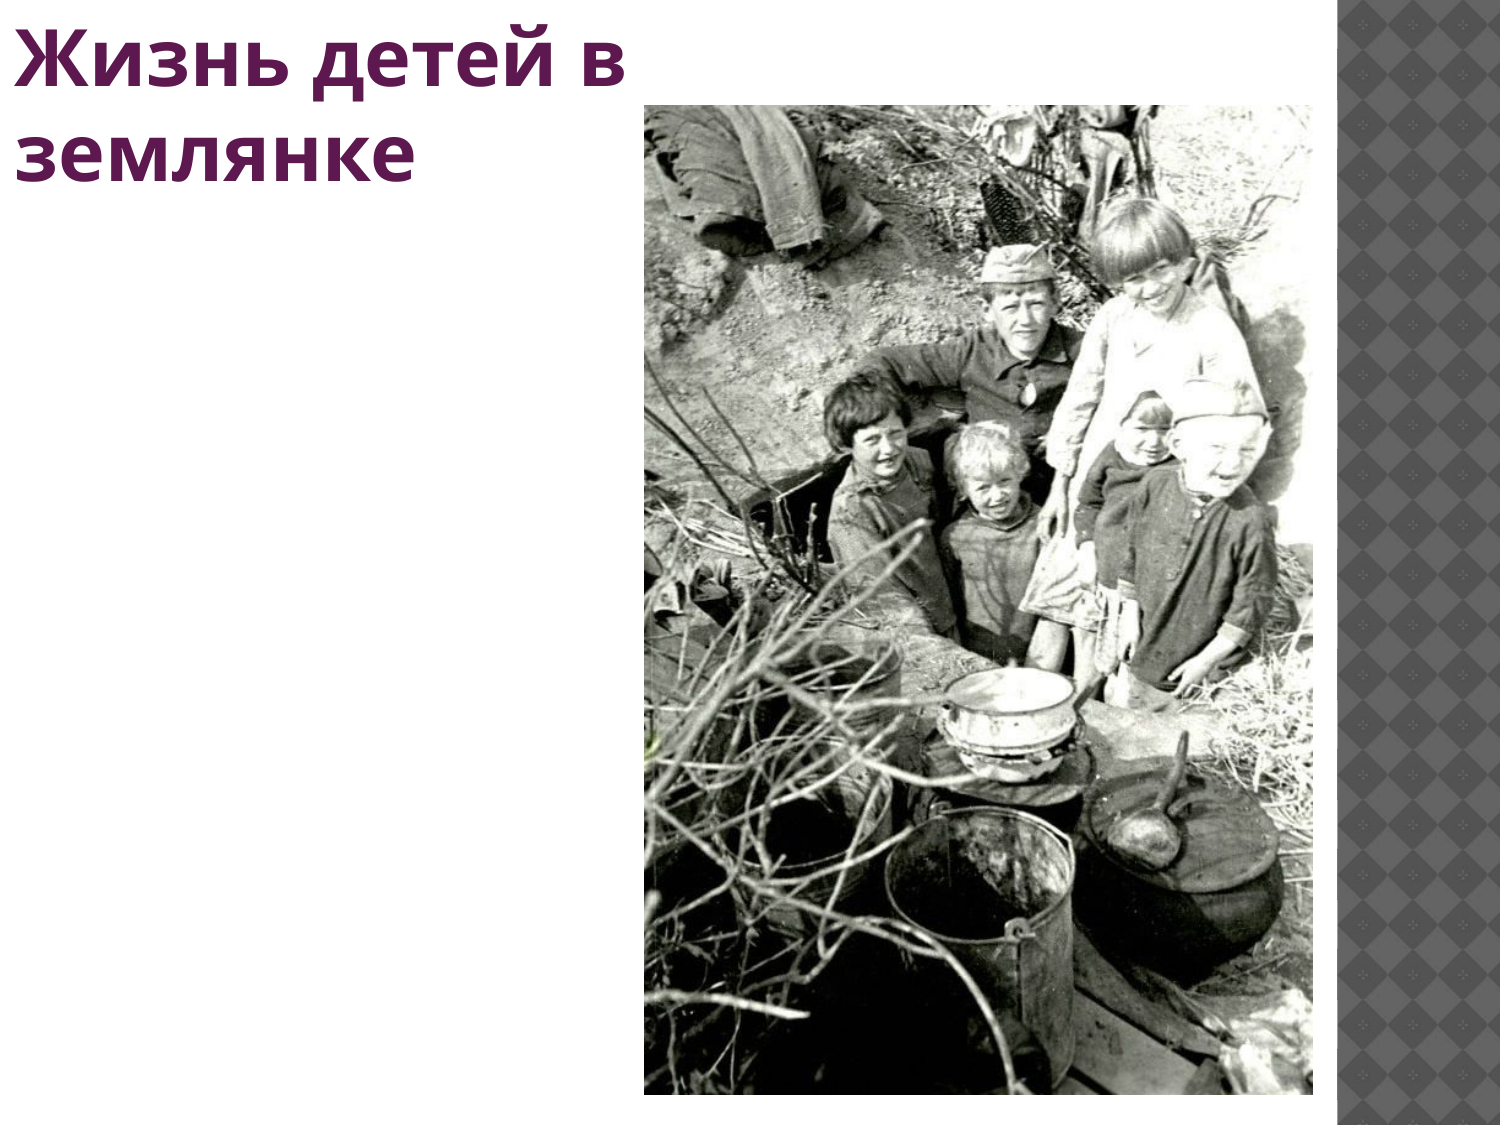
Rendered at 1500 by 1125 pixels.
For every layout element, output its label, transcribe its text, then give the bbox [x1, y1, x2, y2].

title Жизнь детей в землянке [0, 0, 645, 235]
picture [644, 105, 1313, 1095]
